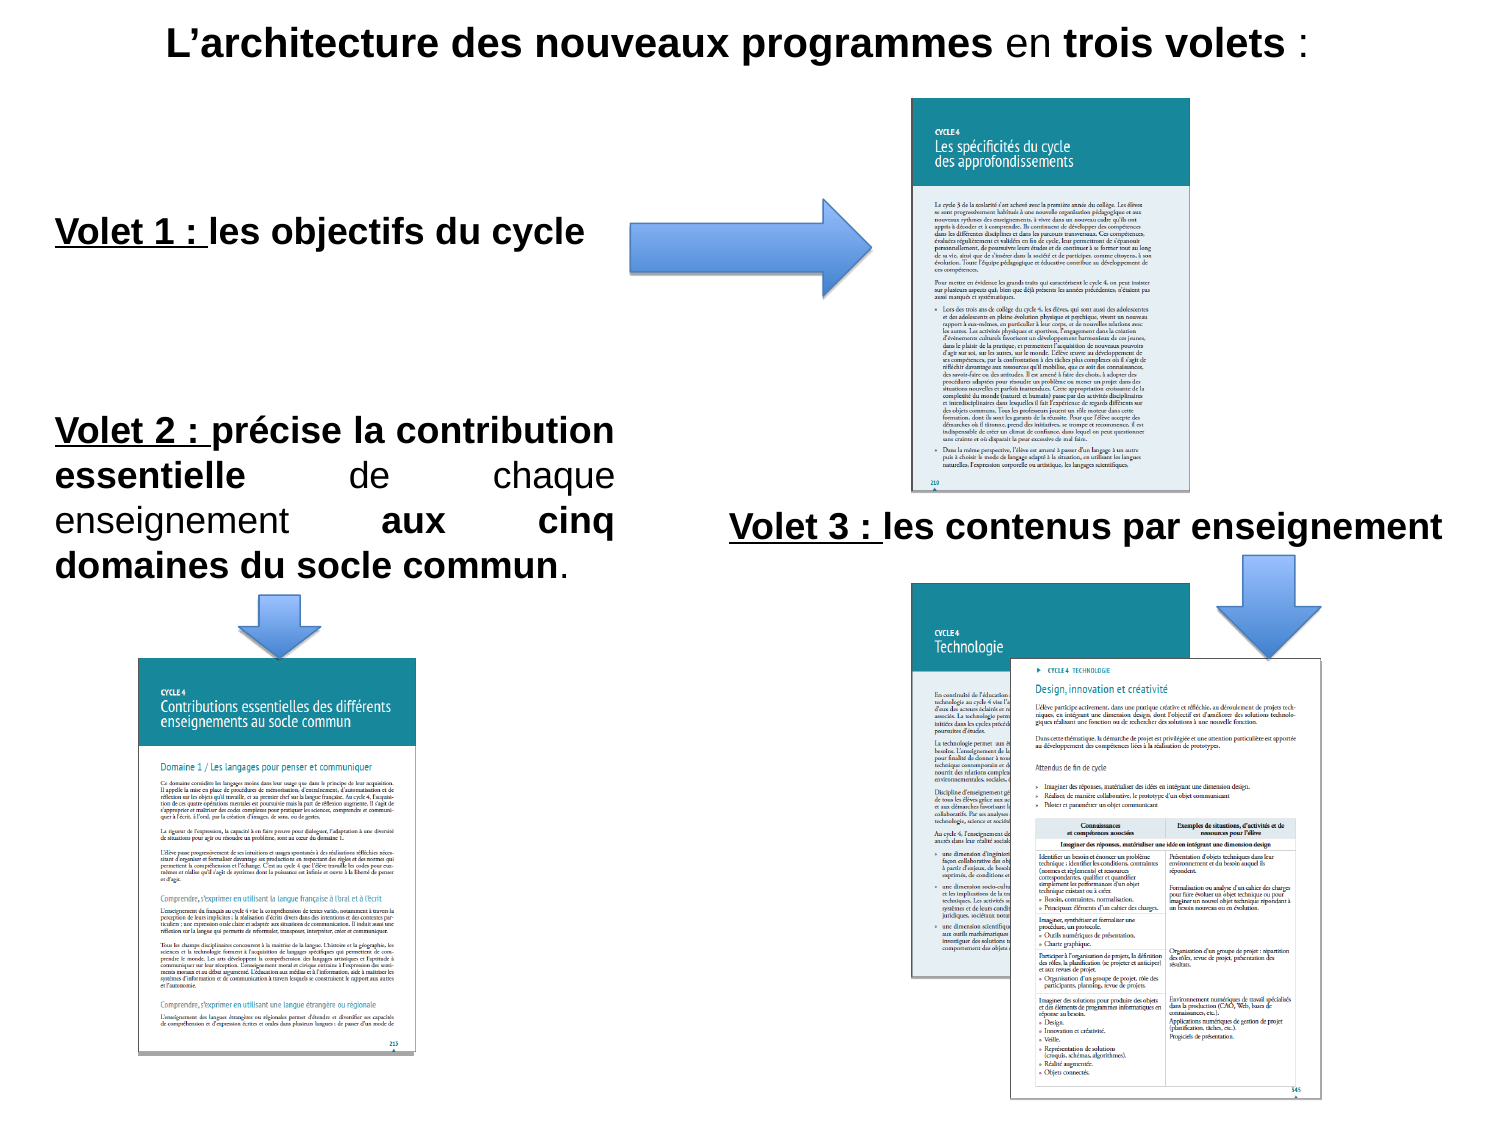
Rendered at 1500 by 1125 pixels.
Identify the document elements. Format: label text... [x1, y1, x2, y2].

picture [138, 658, 416, 1052]
picture [911, 98, 1190, 491]
text_box [1216, 555, 1322, 659]
text_box Volet 2 : précise la contribution essentielle de chaque enseignement aux cinq domaines du socle commun. [40, 398, 630, 593]
text_box Volet 3 : les contenus par enseignement [714, 495, 1458, 555]
text_box L’architecture des nouveaux programmes en trois volets : [39, 8, 1436, 125]
text_box [238, 595, 321, 659]
text_box Volet 1 : les objectifs du cycle [40, 199, 680, 259]
text_box [630, 199, 872, 296]
picture [911, 583, 1321, 1098]
